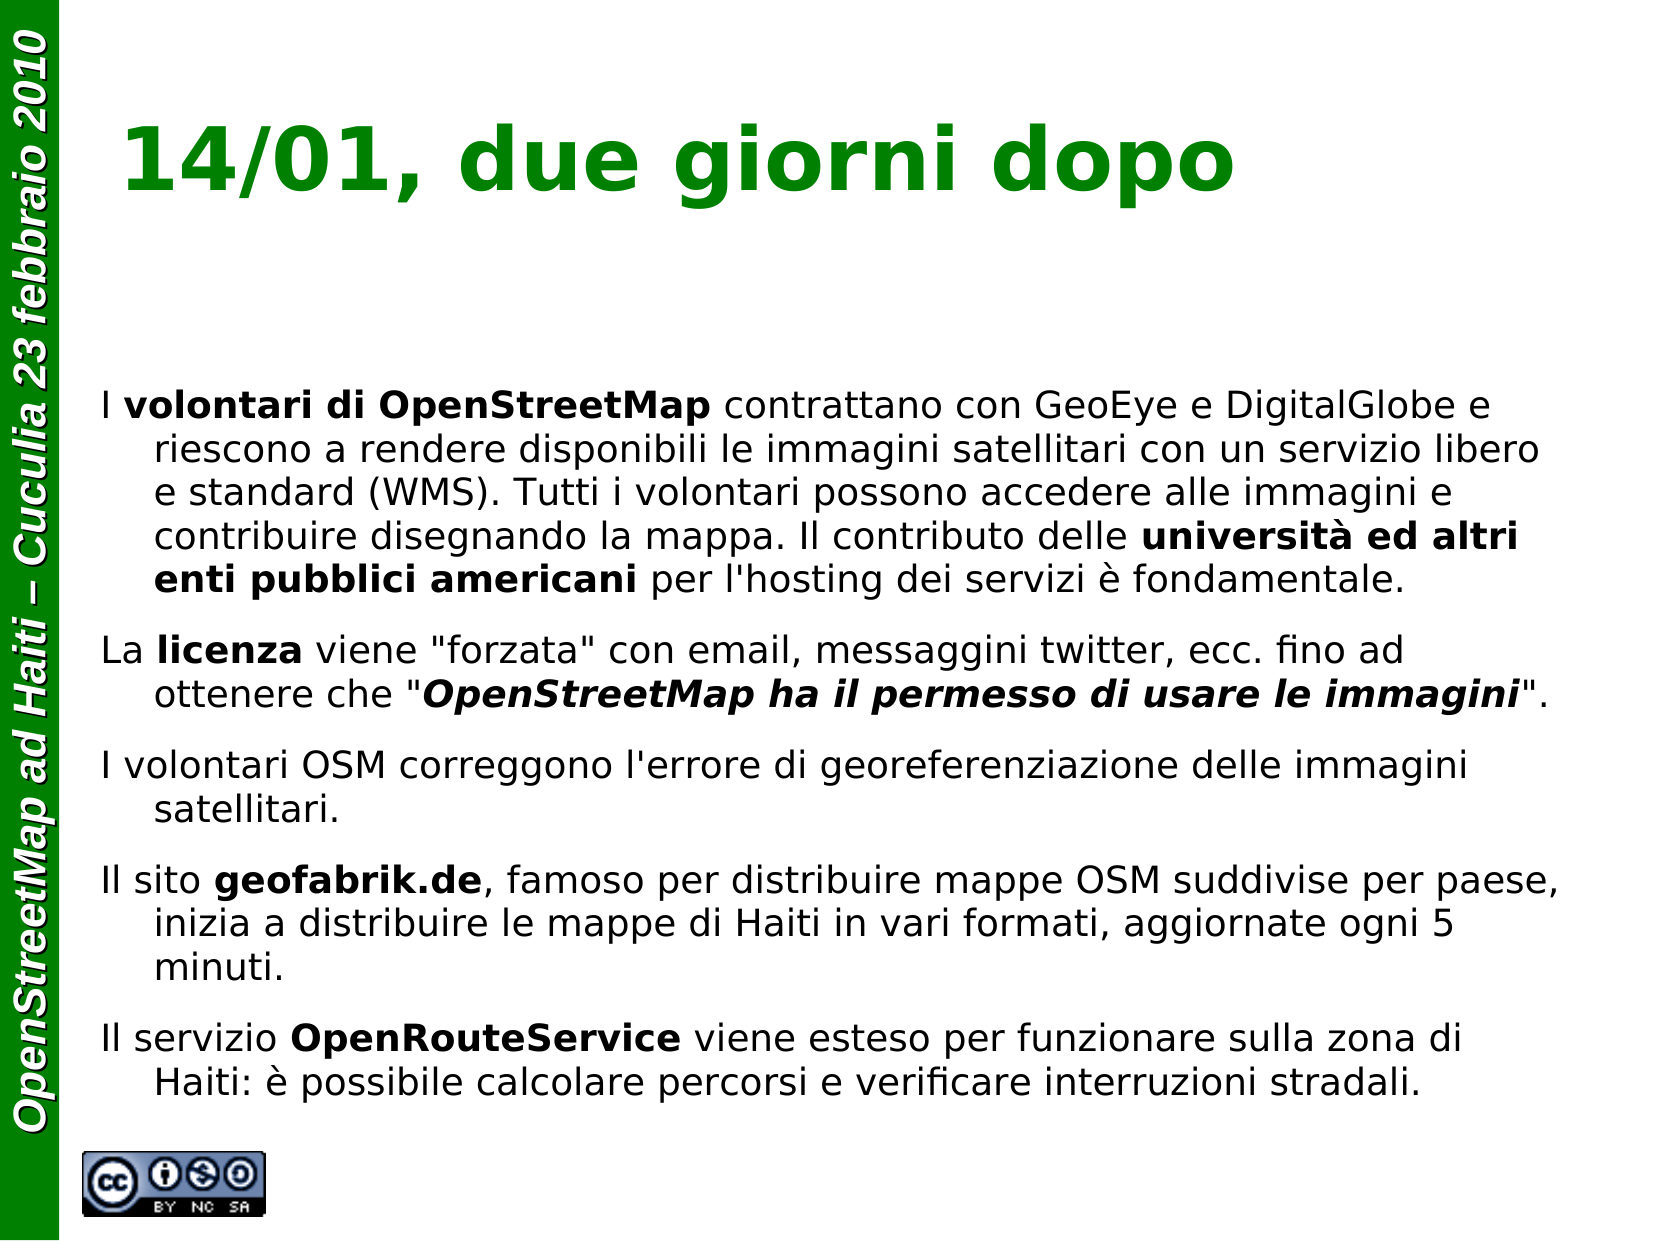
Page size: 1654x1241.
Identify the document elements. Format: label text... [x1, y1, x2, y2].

list I volontari di OpenStreetMap contrattano con GeoEye e DigitalGlobe e riescono a rendere disponibili le immagini satellitari con un servizio libero e standard (WMS). Tutti i volontari possono accedere alle immagini e contribuire disegnando la mappa. Il contributo delle università ed altri enti pubblici americani per l'hosting dei servizi è fondamentale. La licenza viene "forzata" con email, messaggini twitter, ecc. fino ad ottenere che "OpenStreetMap ha il permesso di usare le immagini". I volontari OSM correggono l'errore di georeferenziazione delle immagini satellitari. Il sito geofabrik.de, famoso per distribuire mappe OSM suddivise per paese, inizia a distribuire le mappe di Haiti in vari formati, aggiornate ogni 5 minuti. Il servizio OpenRouteService viene esteso per funzionare sulla zona di Haiti: è possibile calcolare percorsi e verificare interruzioni stradali. [82, 383, 1571, 1104]
picture [82, 1151, 266, 1217]
title 14/01, due giorni dopo [118, 64, 1394, 257]
